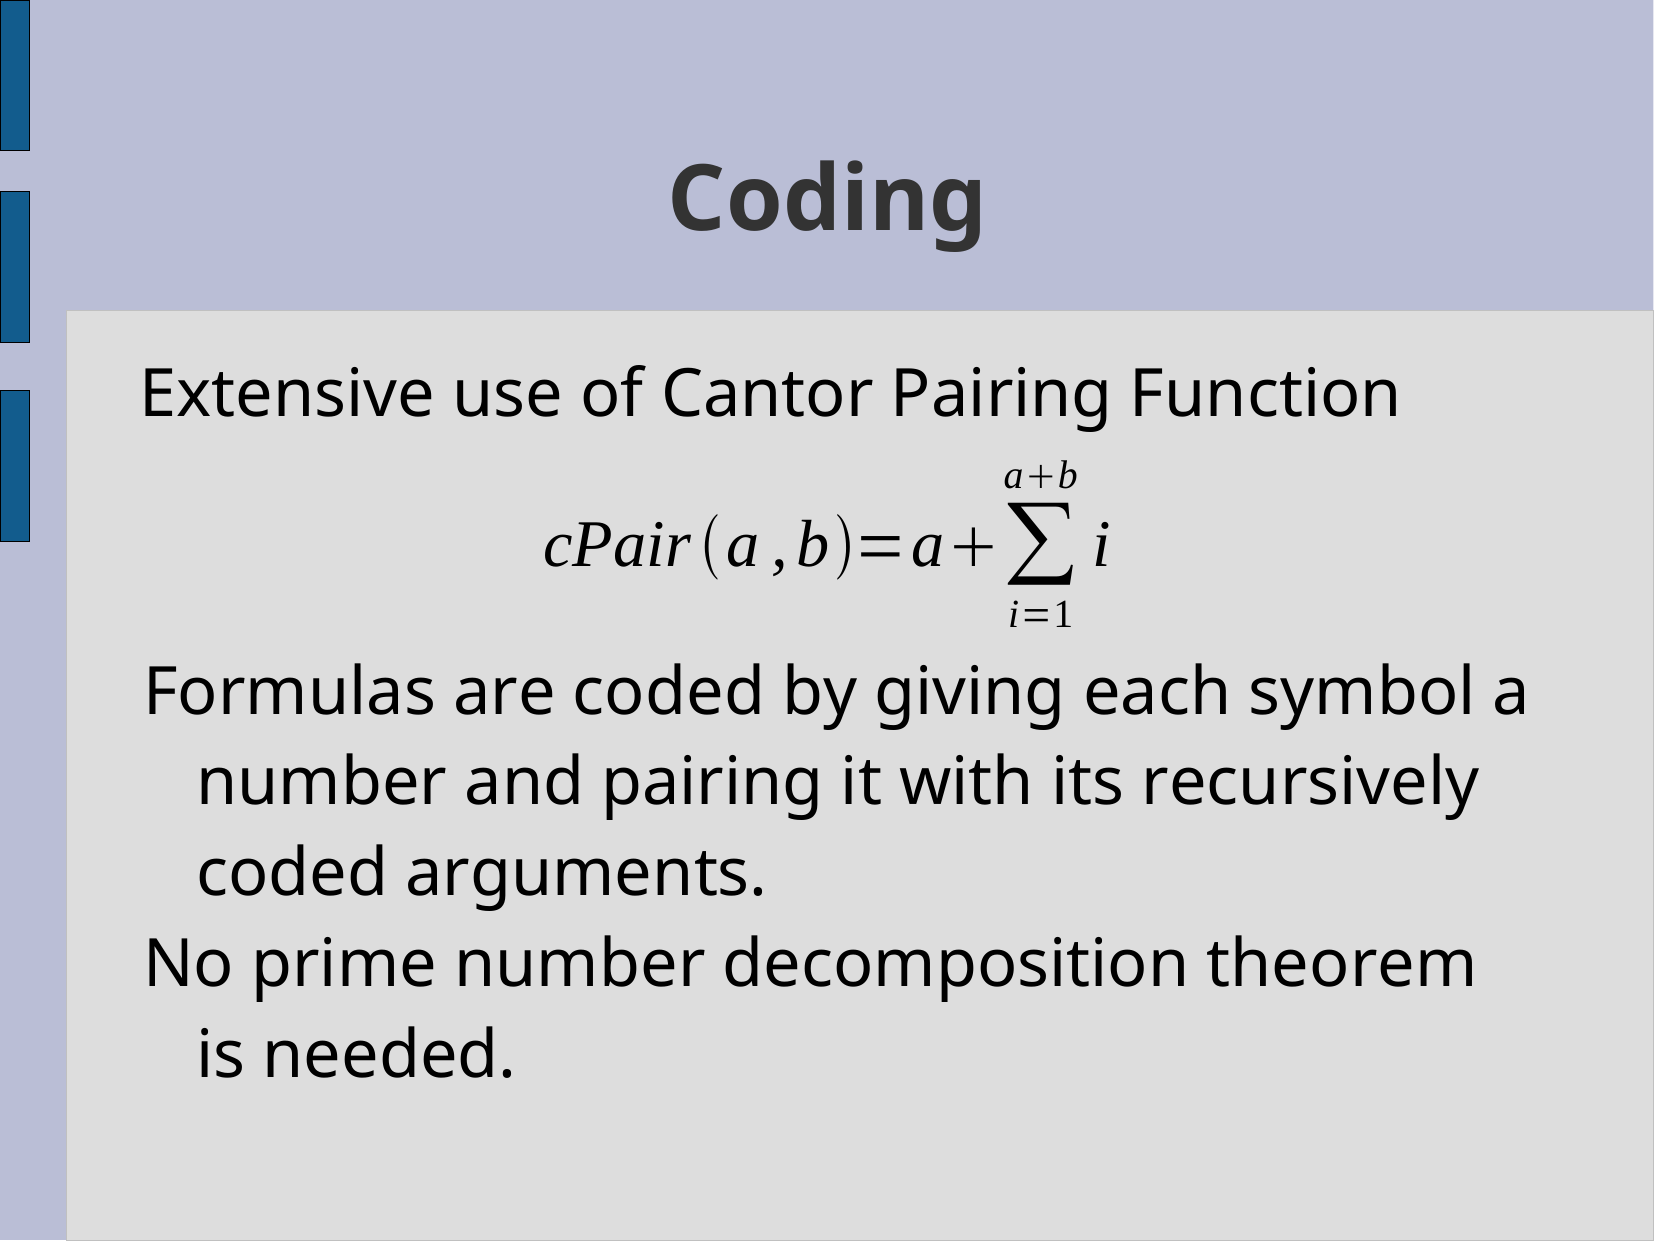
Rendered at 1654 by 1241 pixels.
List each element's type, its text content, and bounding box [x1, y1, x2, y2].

list Formulas are coded by giving each symbol a number and pairing it with its recursively coded arguments. No prime number decomposition theorem is needed. [125, 642, 1538, 1179]
list Extensive use of Cantor Pairing Function [121, 344, 1534, 452]
title Coding [121, 91, 1534, 299]
chart [535, 450, 1117, 639]
